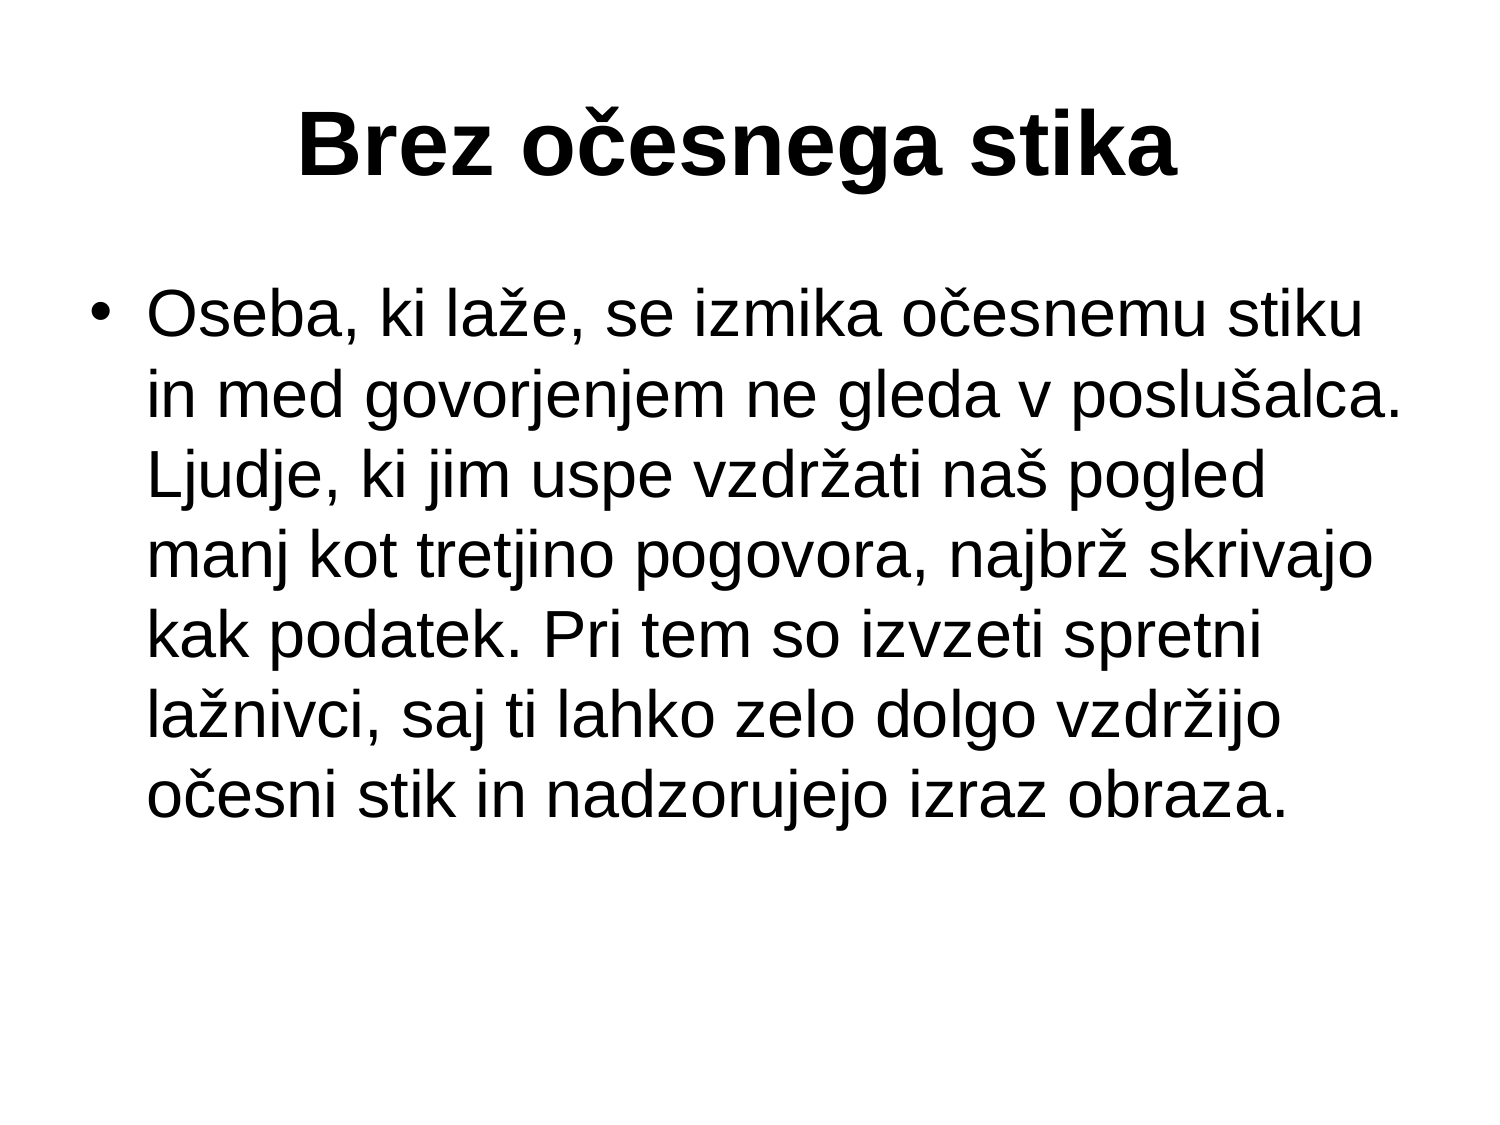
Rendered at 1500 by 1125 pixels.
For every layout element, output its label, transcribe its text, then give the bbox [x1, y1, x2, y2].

title Brez očesnega stika [75, 45, 1426, 233]
list Oseba, ki laže, se izmika očesnemu stiku in med govorjenjem ne gleda v poslušalca. Ljudje, ki jim uspe vzdržati naš pogled manj kot tretjino pogovora, najbrž skrivajo kak podatek. Pri tem so izvzeti spretni lažnivci, saj ti lahko zelo dolgo vzdržijo očesni stik in nadzorujejo izraz obraza. [75, 262, 1426, 1006]
